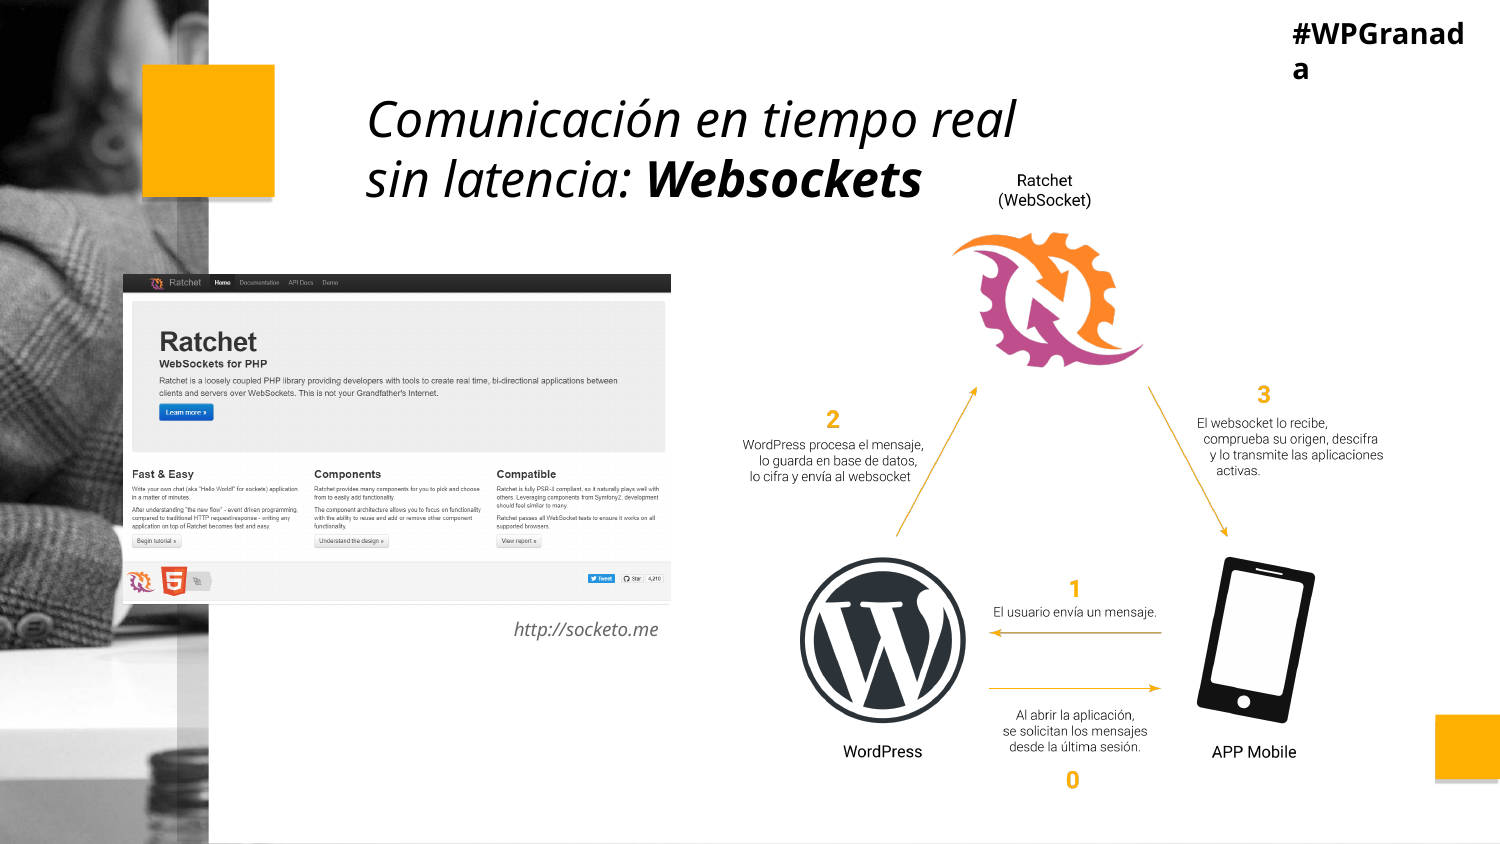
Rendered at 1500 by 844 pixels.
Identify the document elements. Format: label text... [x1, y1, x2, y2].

text_box http://socketo.me [454, 603, 674, 657]
picture [712, 148, 1395, 832]
text_box #WPGranada [1277, 0, 1481, 54]
picture [0, 0, 671, 844]
text_box Comunicación en tiempo real sin latencia: Websockets [351, 72, 1095, 198]
